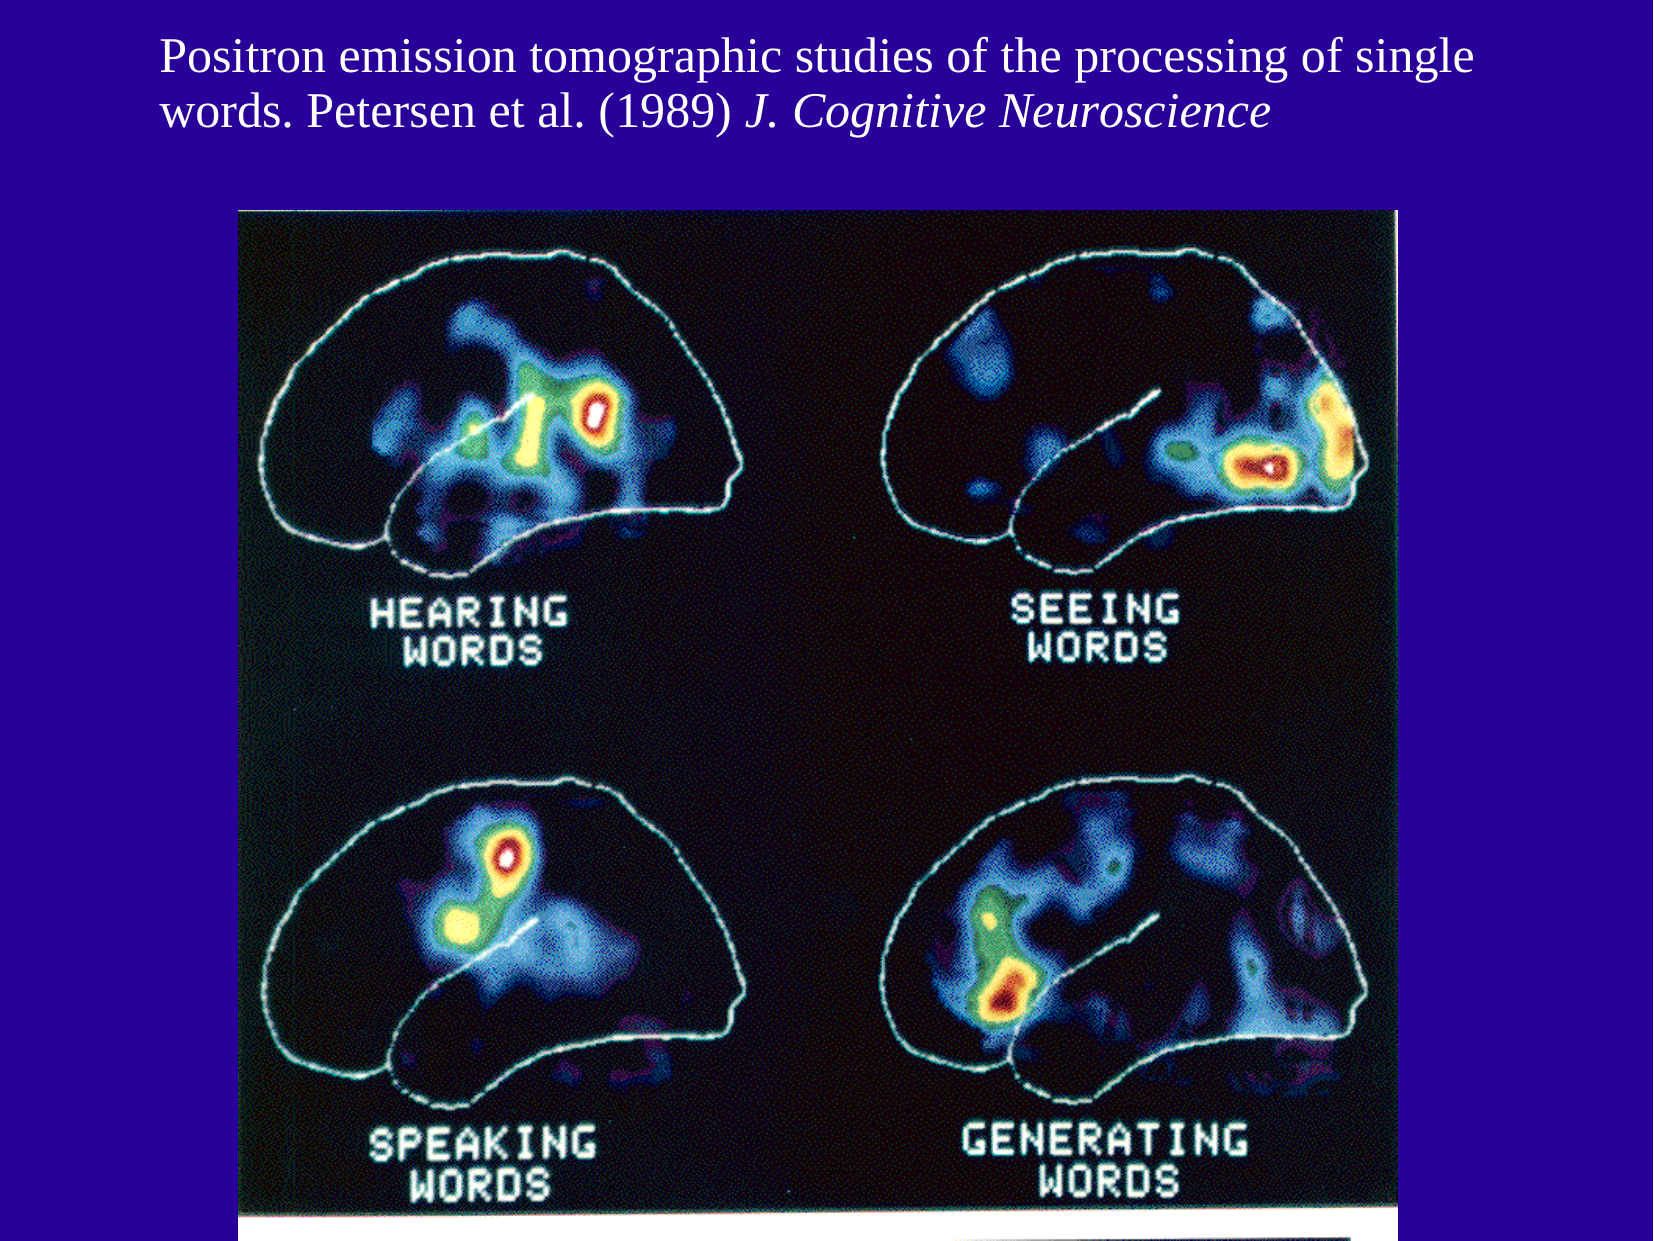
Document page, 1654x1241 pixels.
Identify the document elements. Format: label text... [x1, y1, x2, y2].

picture [238, 210, 1398, 1241]
text_box Positron emission tomographic studies of the processing of single words. Petersen et al. (1989) J. Cognitive Neuroscience [159, 27, 1508, 140]
